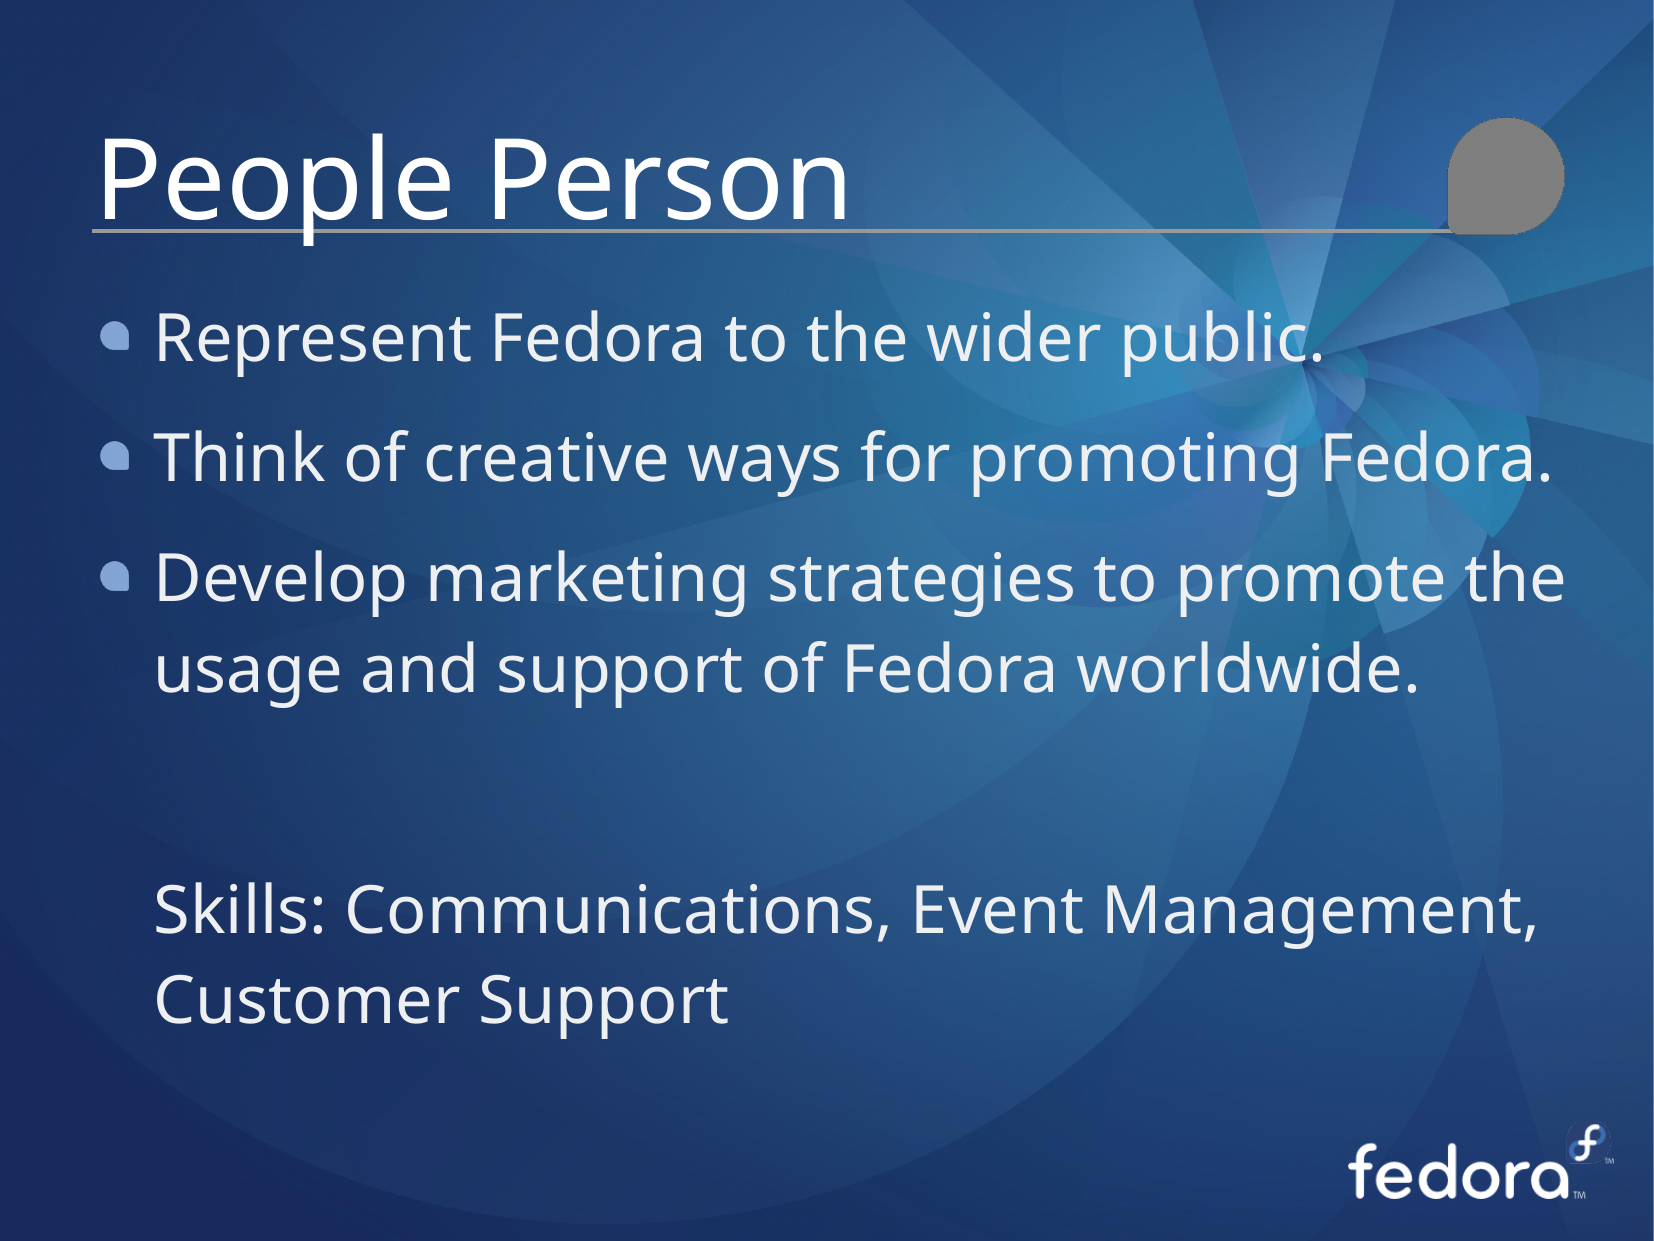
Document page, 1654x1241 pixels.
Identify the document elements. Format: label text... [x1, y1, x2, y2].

list Represent Fedora to the wider public. Think of creative ways for promoting Fedora. Develop marketing strategies to promote the usage and support of Fedora worldwide. Skills: Communications, Event Management, Customer Support [82, 290, 1571, 1109]
picture [0, 0, 1654, 1241]
title People Person [94, 100, 1426, 251]
